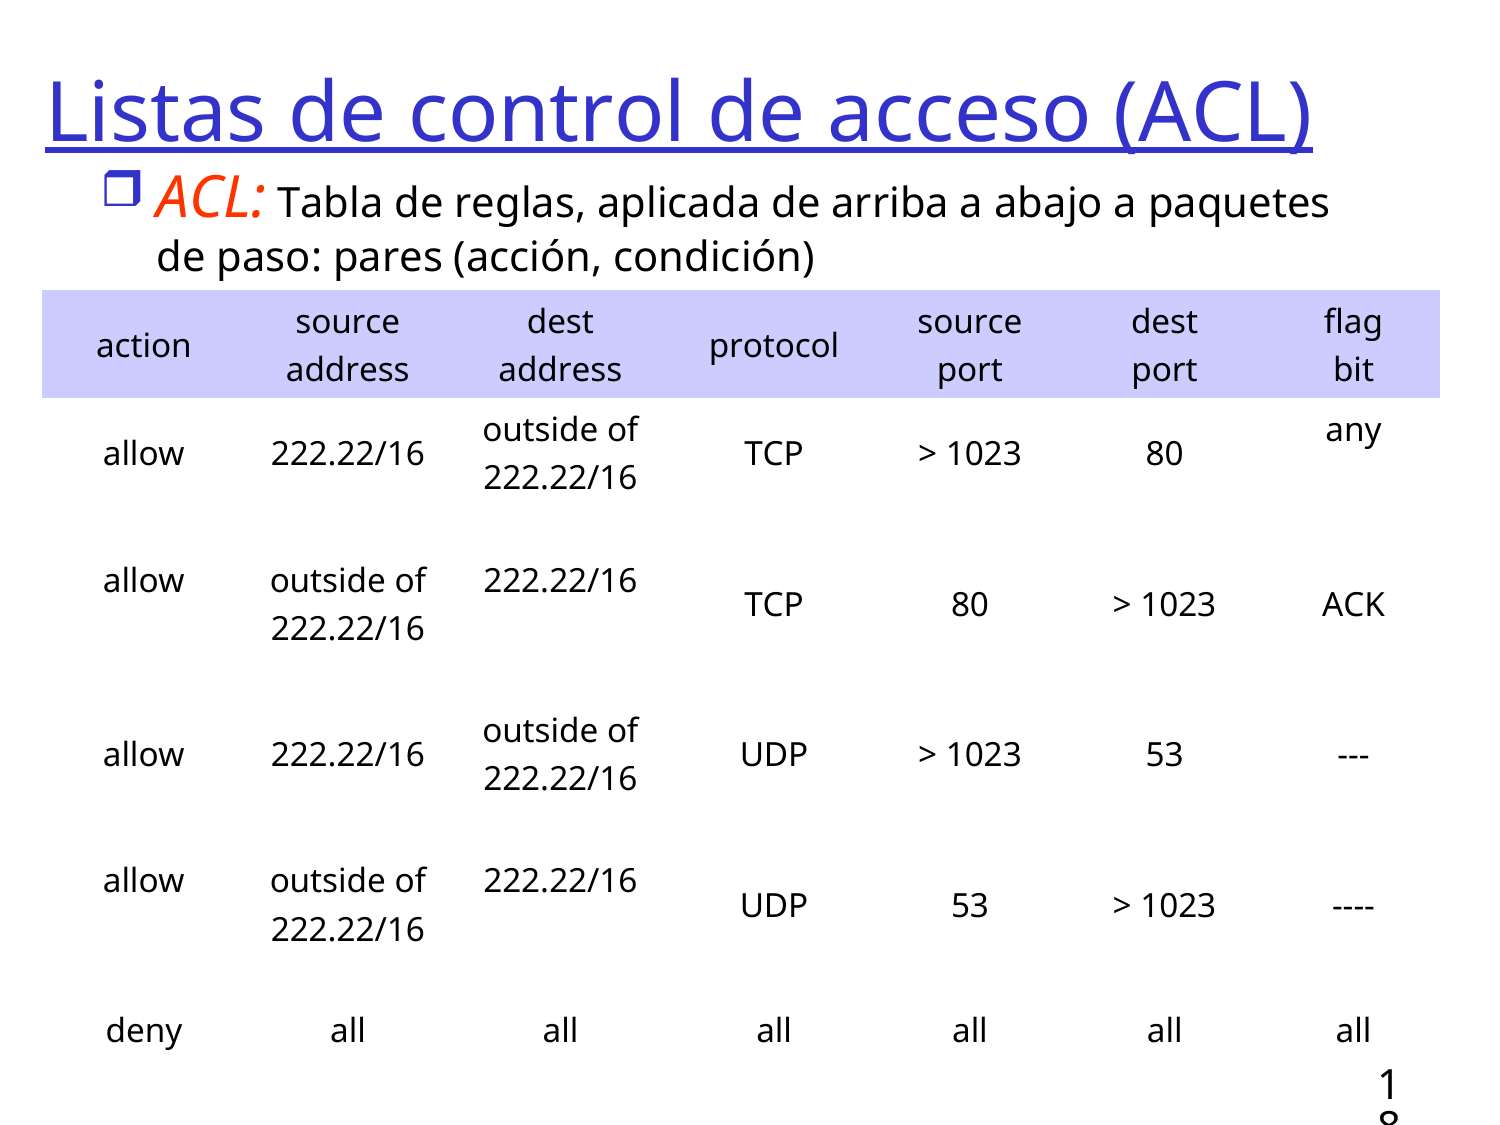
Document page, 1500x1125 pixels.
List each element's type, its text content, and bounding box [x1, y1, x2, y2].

table_cell outside of 222.22/16 [450, 398, 671, 507]
table_cell all [246, 1000, 450, 1058]
table_cell TCP [671, 398, 877, 507]
table_cell all [1267, 1000, 1440, 1058]
table_cell 222.22/16 [246, 699, 450, 808]
title Listas de control de acceso (ACL) [30, 13, 1449, 202]
table_cell all [671, 1000, 877, 1058]
table_header protocol [671, 318, 877, 398]
table_cell 222.22/16 [246, 398, 450, 507]
table_header action [42, 290, 246, 398]
table_cell 80 [877, 507, 1063, 699]
table_header dest address [450, 318, 671, 398]
table_cell UDP [671, 808, 877, 1000]
table_cell all [877, 1000, 1063, 1058]
table_cell all [1063, 1000, 1267, 1058]
table_cell allow [42, 808, 246, 1000]
table_cell > 1023 [877, 699, 1063, 808]
table_cell outside of 222.22/16 [246, 507, 450, 699]
table_cell 53 [1063, 699, 1267, 808]
table_cell ACK [1267, 507, 1440, 699]
table_header source port [877, 318, 1063, 398]
table_cell allow [42, 699, 246, 808]
table_cell TCP [671, 507, 877, 699]
text_box ACL: Tabla de reglas, aplicada de arriba a abajo a paquetes de paso: pares (acción, condición) [85, 151, 1361, 318]
table_cell ---- [1267, 808, 1440, 1000]
table_header flag bit [1267, 290, 1440, 398]
table_cell 80 [1063, 398, 1267, 507]
table_cell > 1023 [1063, 808, 1267, 1000]
table_cell all [450, 1000, 671, 1058]
table_cell allow [42, 507, 246, 699]
table_cell --- [1267, 699, 1440, 808]
table_cell deny [42, 1000, 246, 1058]
table_cell any [1267, 398, 1440, 507]
table_header source address [246, 318, 450, 398]
table_cell > 1023 [1063, 507, 1267, 699]
table_cell 222.22/16 [450, 808, 671, 1000]
table_cell UDP [671, 699, 877, 808]
table_cell 53 [877, 808, 1063, 1000]
table_header dest port [1063, 318, 1267, 398]
table_cell outside of 222.22/16 [450, 699, 671, 808]
table_cell outside of 222.22/16 [246, 808, 450, 1000]
table_cell 222.22/16 [450, 507, 671, 699]
table_cell allow [42, 398, 246, 507]
table_cell > 1023 [877, 398, 1063, 507]
